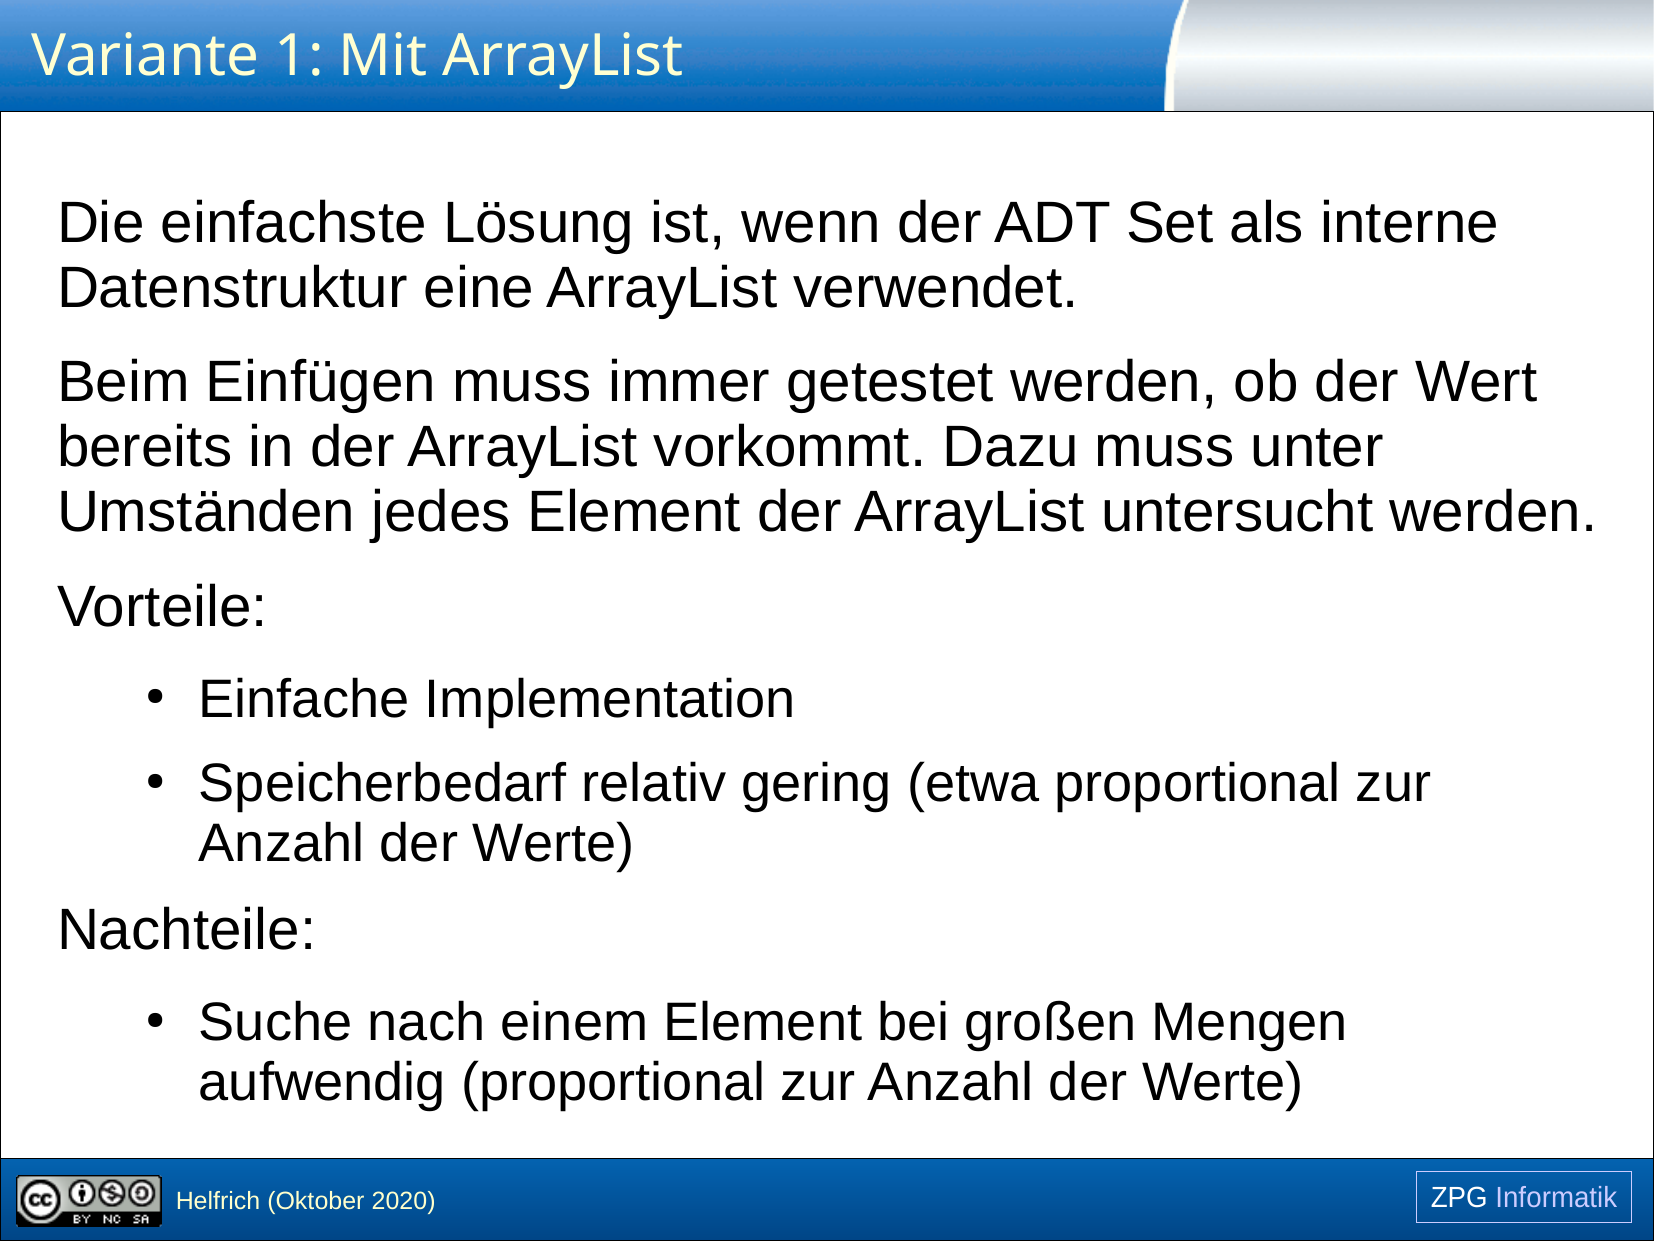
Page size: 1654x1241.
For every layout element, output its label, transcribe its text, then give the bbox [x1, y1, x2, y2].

title Variante 1: Mit ArrayList [31, 14, 1151, 92]
picture [0, 0, 1654, 111]
picture [16, 1175, 162, 1227]
list Die einfachste Lösung ist, wenn der ADT Set als interne Datenstruktur eine ArrayList verwendet. Beim Einfügen muss immer getestet werden, ob der Wert bereits in der ArrayList vorkommt. Dazu muss unter Umständen jedes Element der ArrayList untersucht werden. Vorteile: Einfache Implementation Speicherbedarf relativ gering (etwa proportional zur Anzahl der Werte) Nachteile: Suche nach einem Element bei großen Mengen aufwendig (proportional zur Anzahl der Werte) [57, 189, 1605, 1113]
